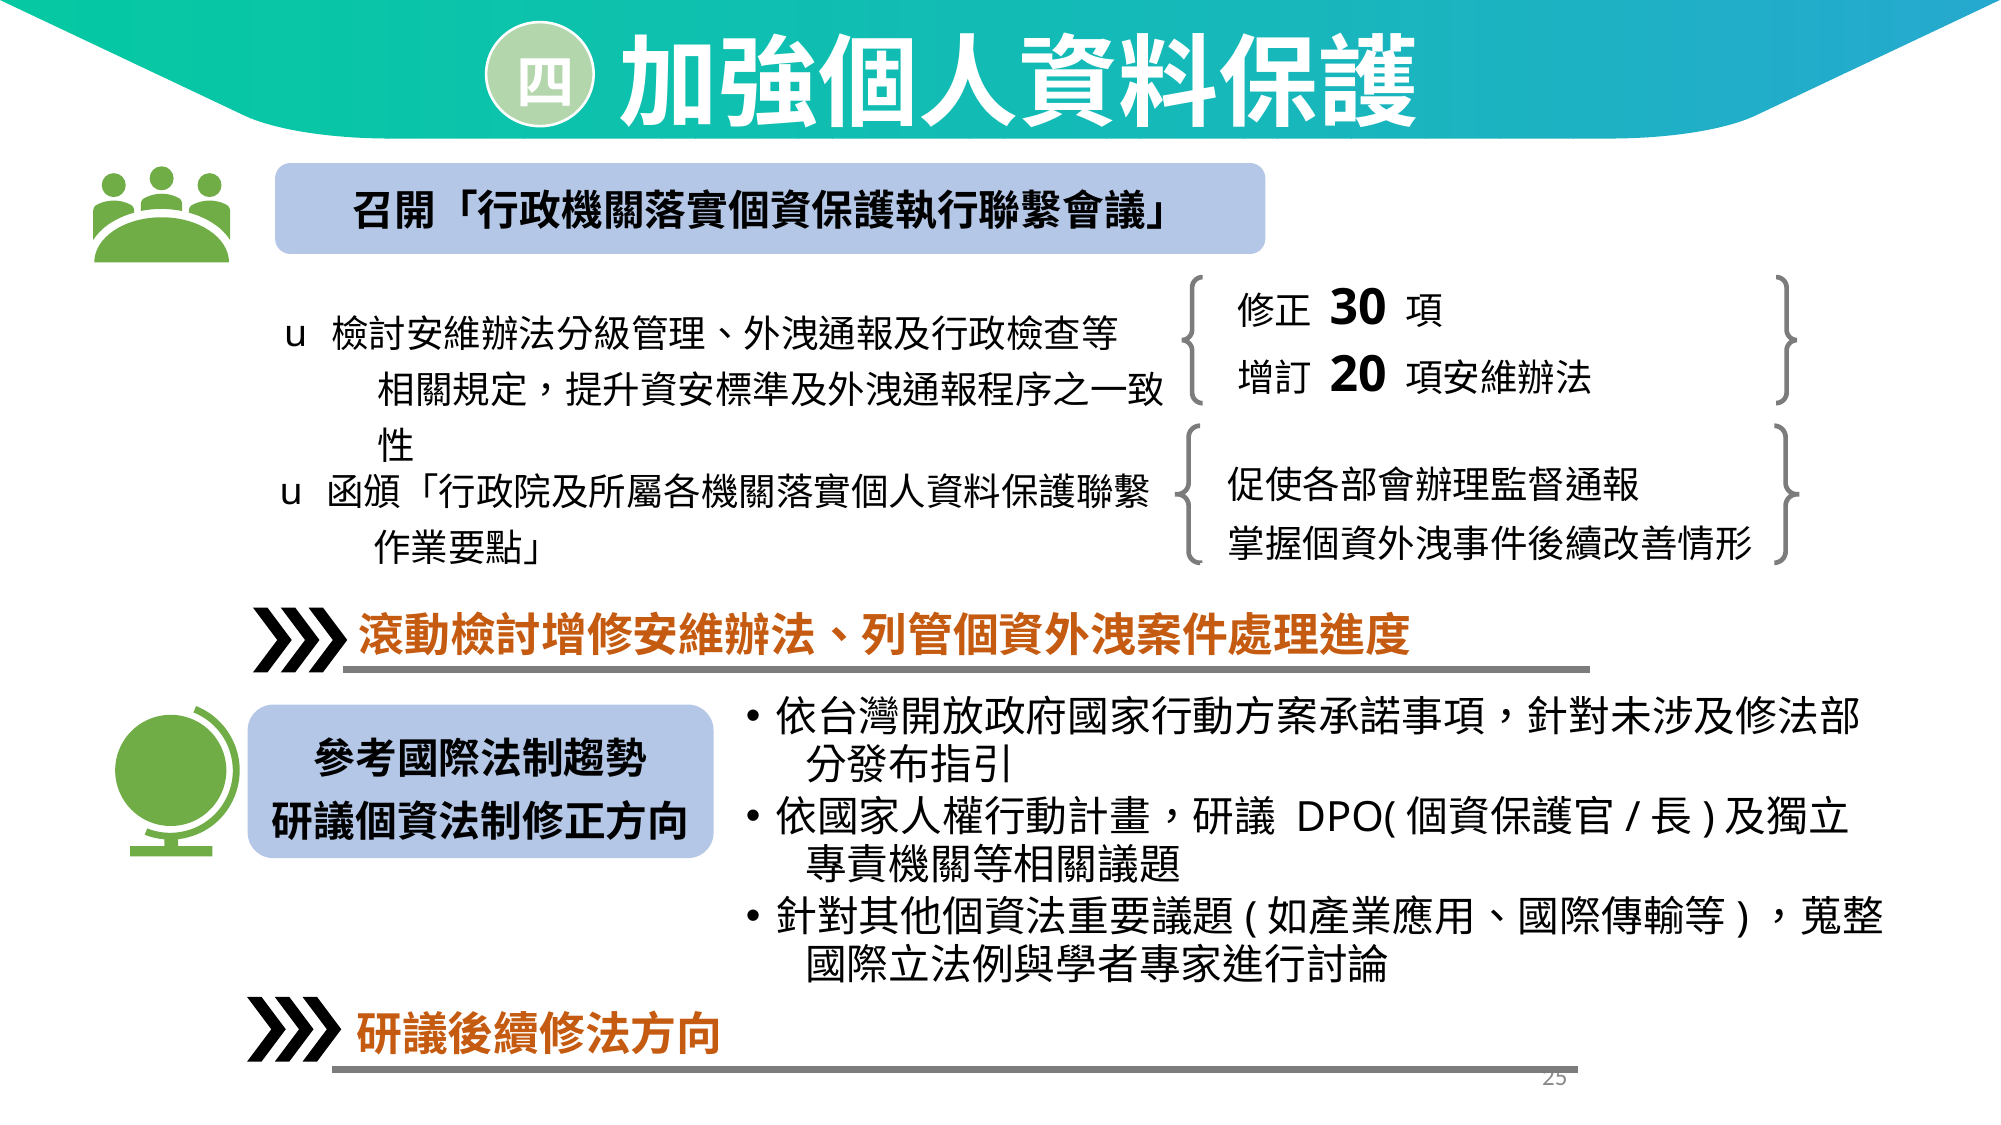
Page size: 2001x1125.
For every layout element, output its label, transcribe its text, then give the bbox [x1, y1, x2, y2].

picture [78, 131, 245, 298]
text_box 四 [486, 22, 594, 127]
text_box 增訂 20 項安維辦法 [1222, 334, 1612, 410]
text_box [1527, 1045, 1978, 1106]
picture [94, 698, 261, 865]
text_box 加強個人資料保護 [343, 10, 1694, 147]
text_box 修正 30 項 [1222, 266, 1763, 343]
picture [238, 973, 351, 1086]
text_box 滾動檢討增修安維辦法、列管個資外洩案件處理進度 [343, 598, 1530, 669]
picture [244, 583, 357, 697]
text_box 檢討安維辦法分級管理、外洩通報及行政檢查等 相關規定，提升資安標準及外洩通報程序之一致性 [269, 290, 1182, 403]
text_box 參考國際法制趨勢 研議個資法制修正方向 [261, 704, 714, 859]
text_box 研議後續修法方向 [341, 996, 1528, 1068]
text_box 依台灣開放政府國家行動方案承諾事項，針對未涉及修法部分發布指引 依國家人權行動計畫，研議 DPO(個資保護官/長)及獨立專責機關等相關議題 針對其他個資法重要議題(如產業應用、國際傳輸等)，蒐整國際立法例與學者專家進行討論 [730, 684, 1906, 1008]
text_box 召開「行政機關落實個資保護執行聯繫會議」 [275, 163, 1266, 254]
text_box 函頒「行政院及所屬各機關落實個人資料保護聯繫作業要點」 [264, 449, 1178, 573]
text_box 促使各部會辦理監督通報 掌握個資外洩事件後續改善情形 [1177, 425, 1798, 563]
